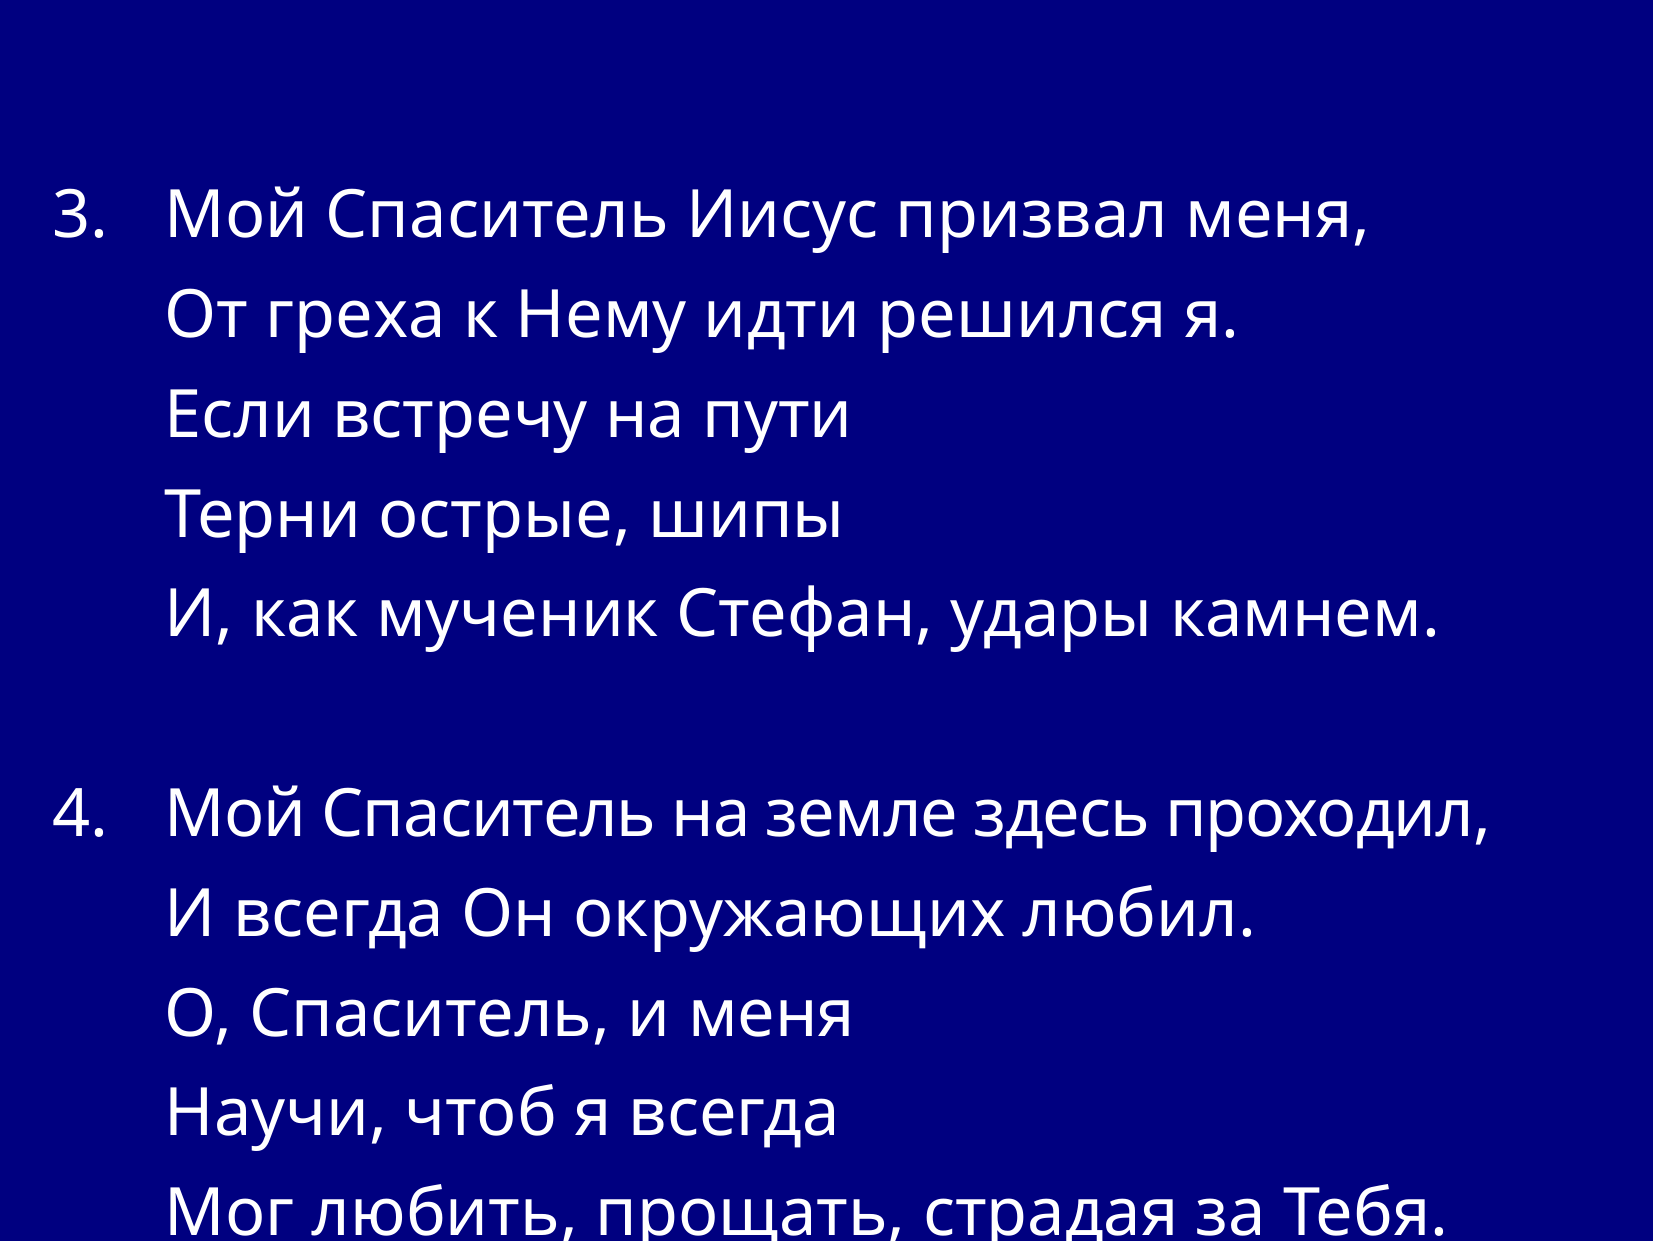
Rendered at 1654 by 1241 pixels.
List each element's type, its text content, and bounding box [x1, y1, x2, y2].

text_box 3. Мой Спаситель Иисус призвал меня, От греха к Нему идти решился я. Если встречу на пути Терни острые, шипы И, как мученик Стефан, удары камнем. 4. Мой Спаситель на земле здесь проходил, И всегда Он окружающих любил. О, Спаситель, и меня Научи, чтоб я всегда Мог любить, прощать, страдая за Тебя. [37, 150, 1653, 1163]
